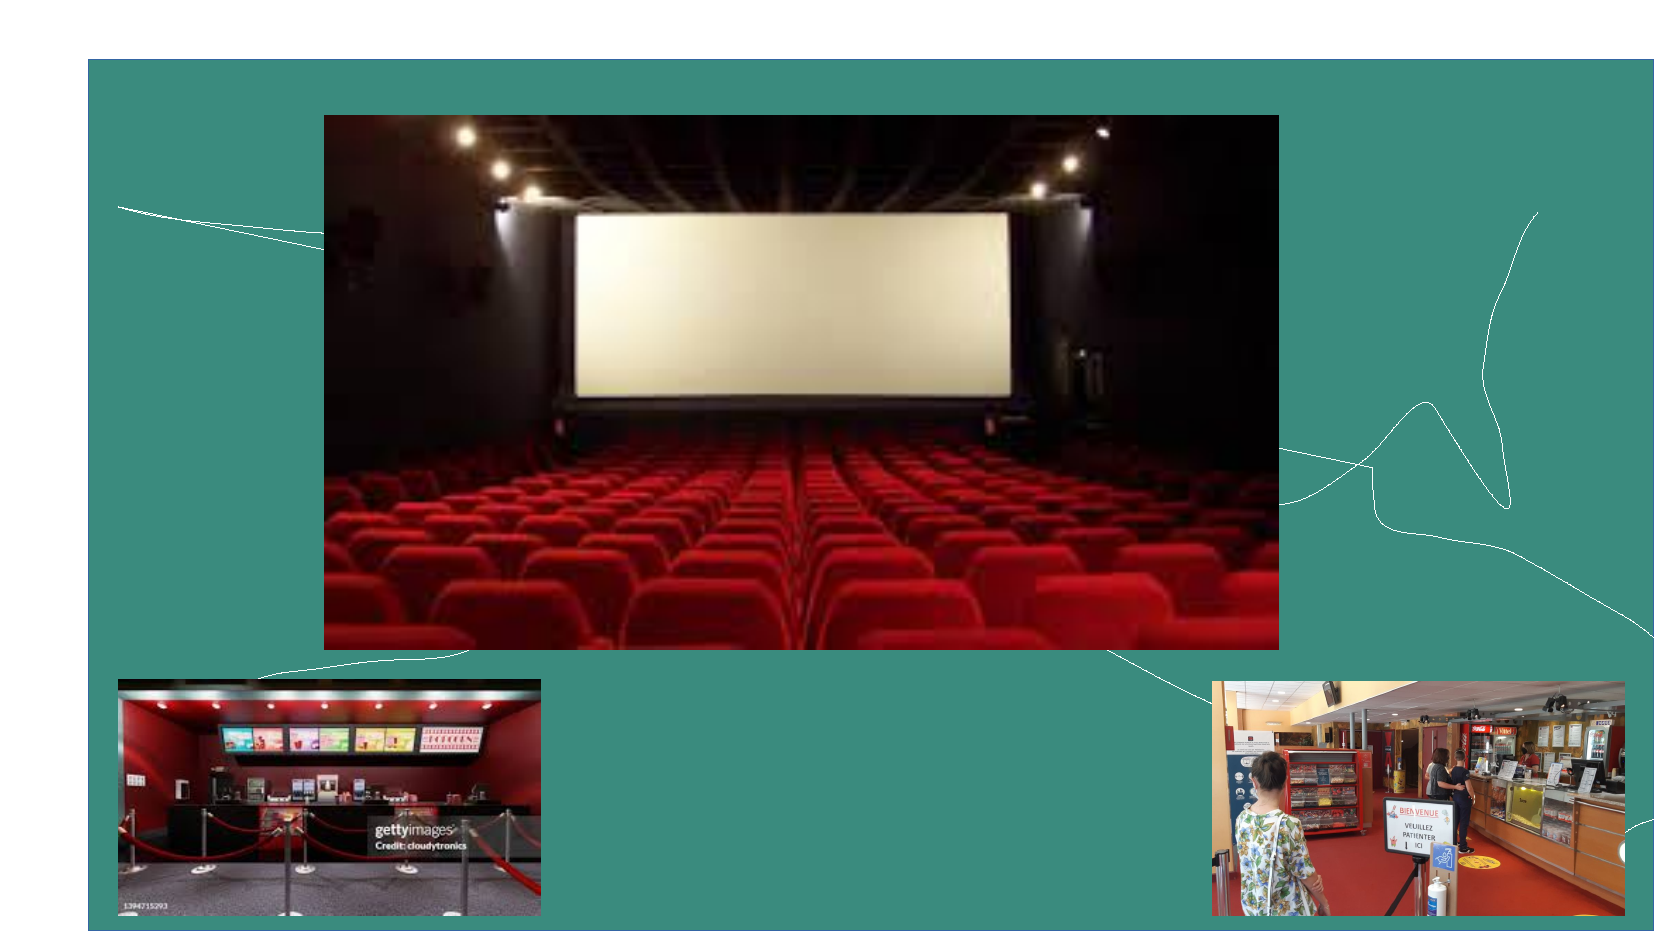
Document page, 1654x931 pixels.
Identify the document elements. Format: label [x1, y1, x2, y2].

picture [324, 115, 1279, 650]
text_box [88, 59, 1654, 931]
picture [118, 679, 541, 916]
picture [1212, 681, 1625, 916]
